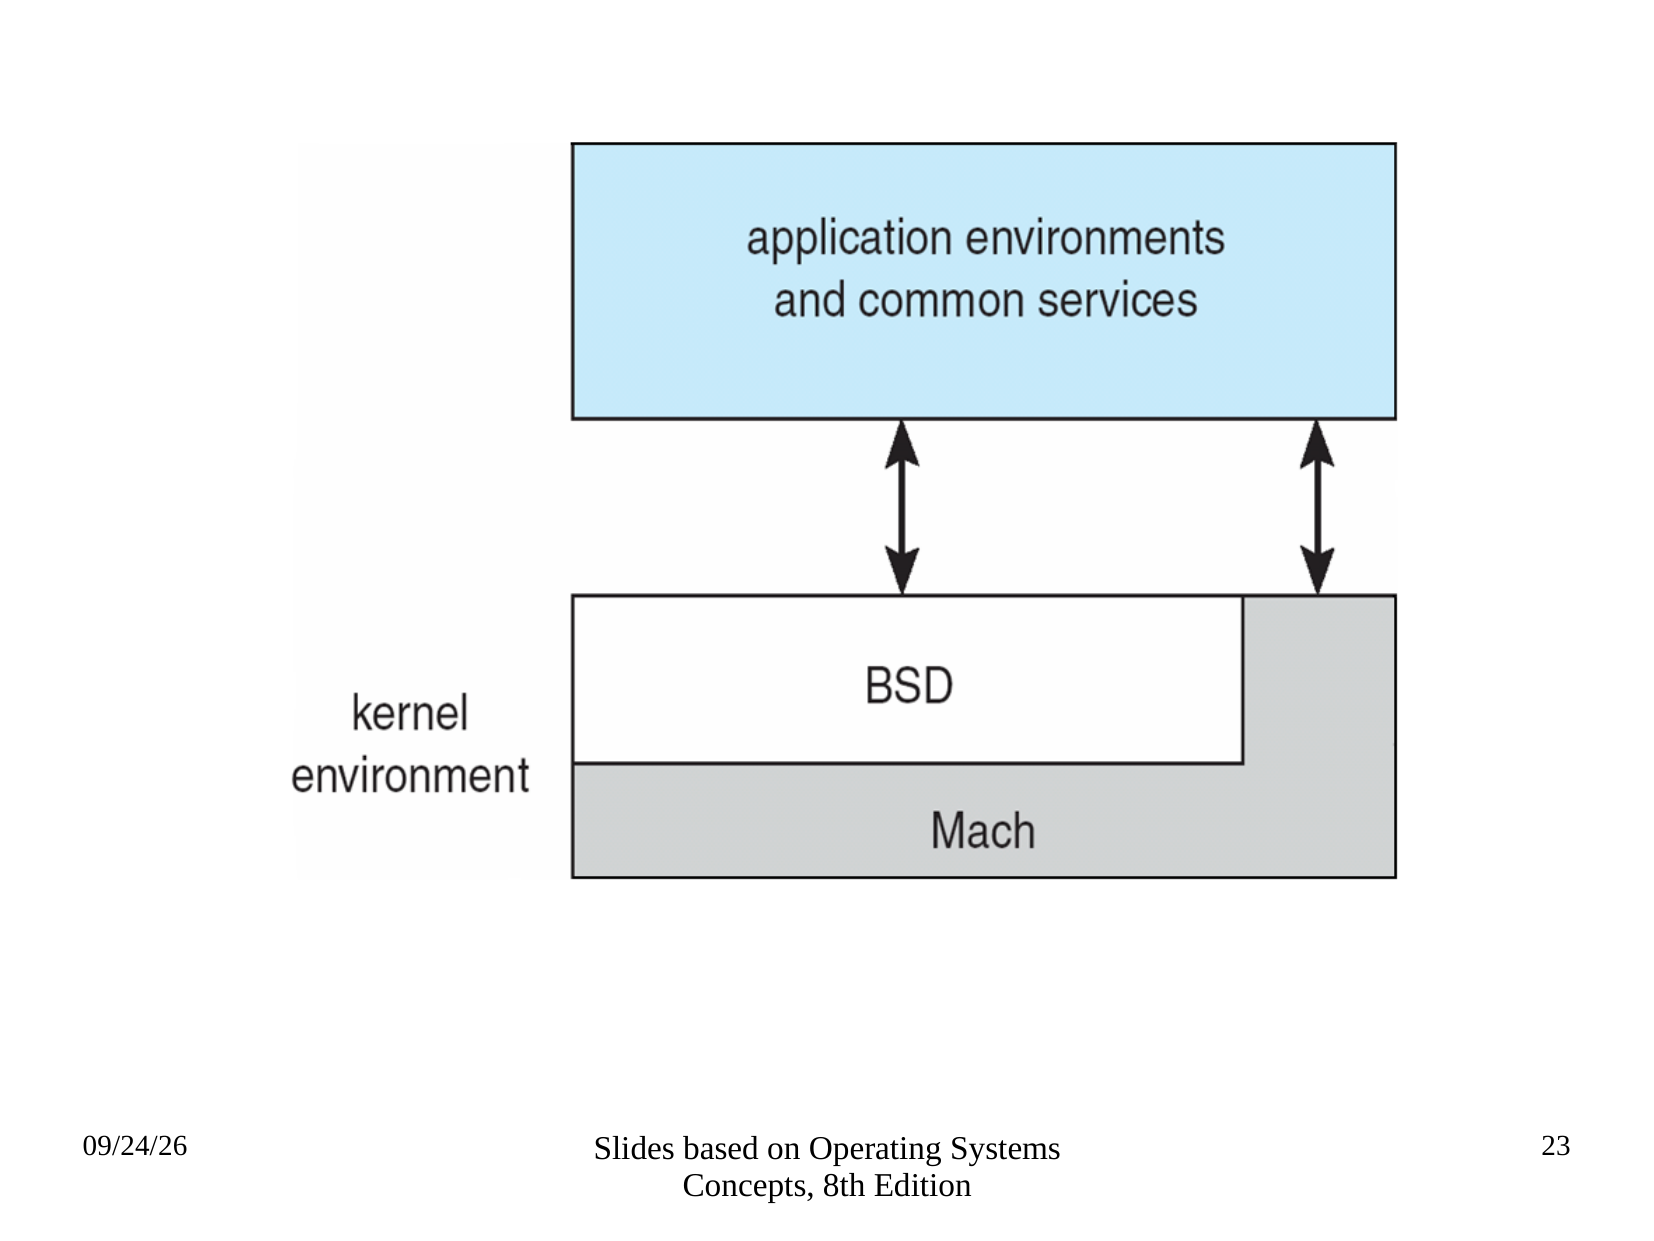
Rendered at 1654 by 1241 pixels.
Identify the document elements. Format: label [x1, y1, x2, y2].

picture [281, 134, 1407, 889]
